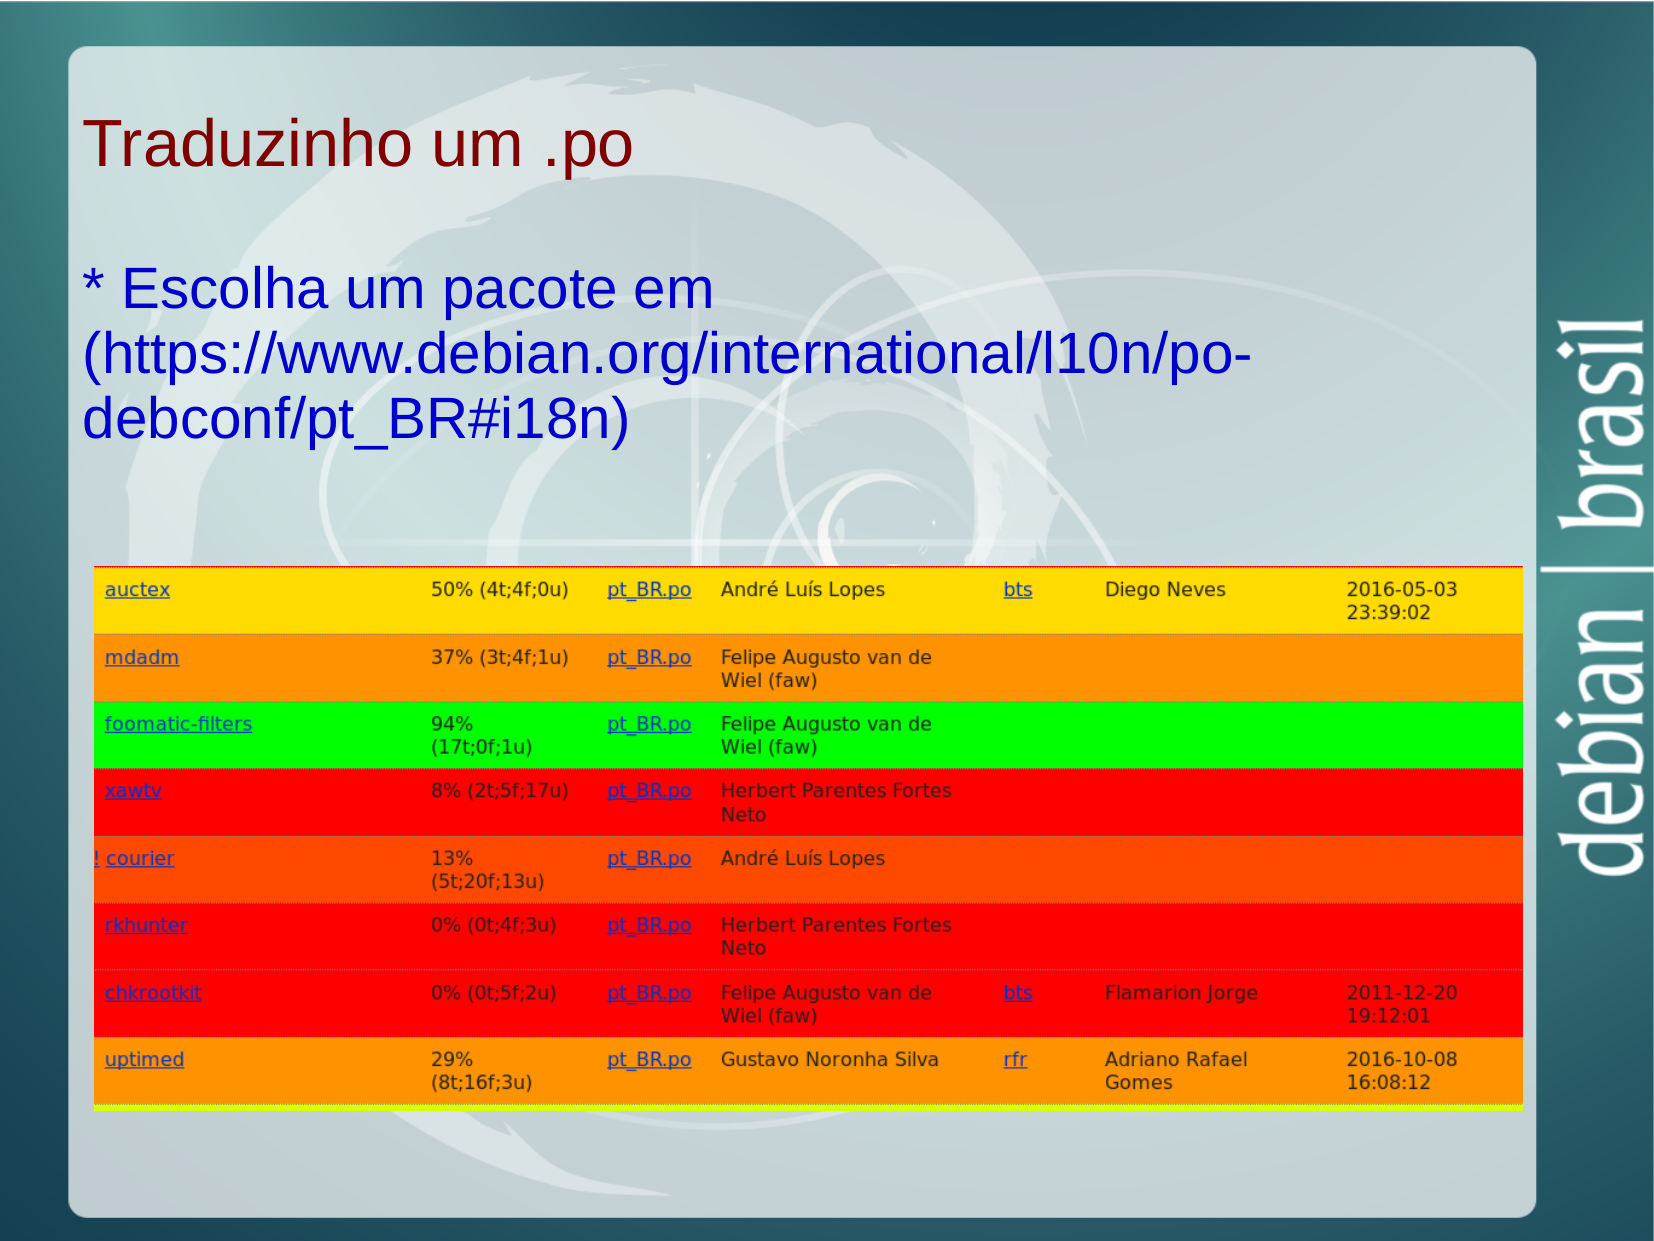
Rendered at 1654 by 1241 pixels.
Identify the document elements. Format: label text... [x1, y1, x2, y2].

picture [0, 0, 1654, 1241]
list Traduzinho um .po * Escolha um pacote em (https://www.debian.org/international/l10n/po-debconf/pt_BR#i18n) [82, 106, 1501, 1205]
